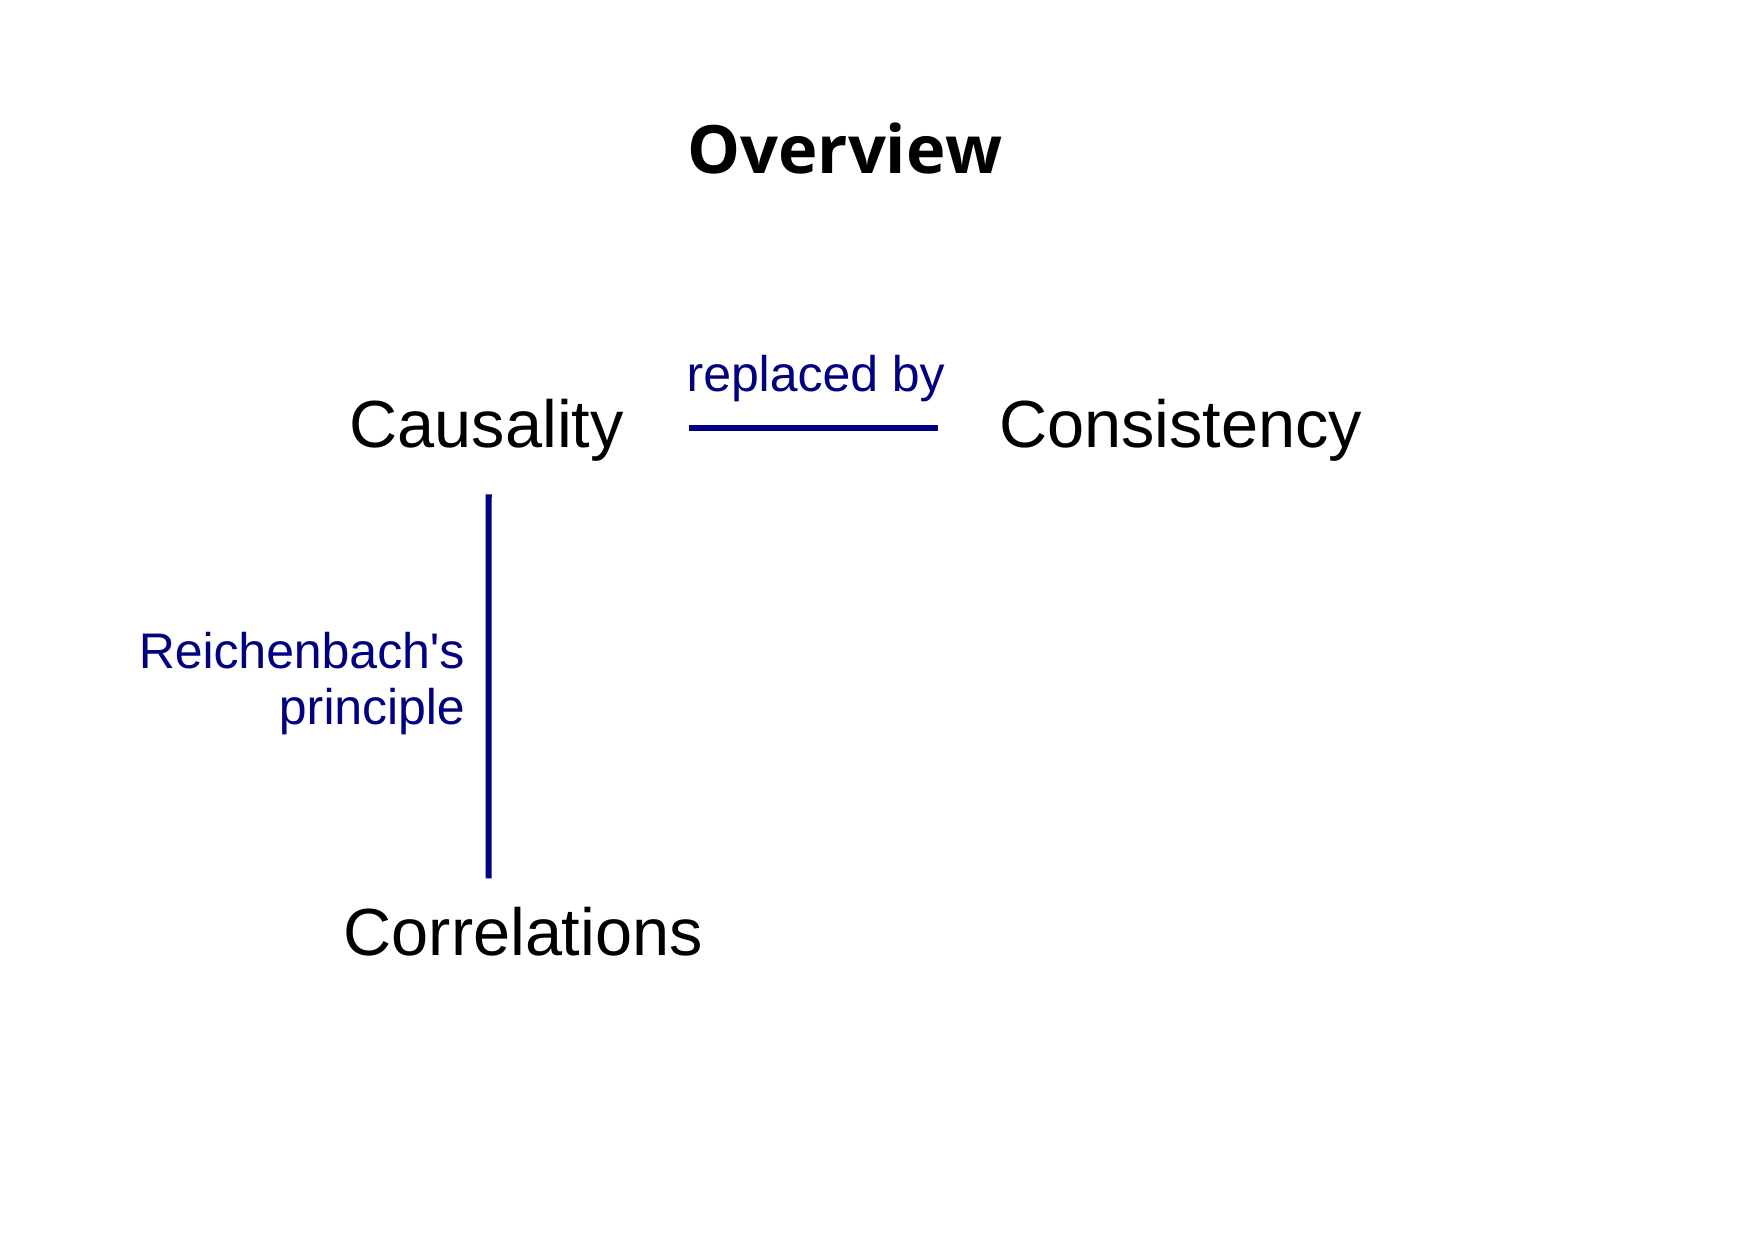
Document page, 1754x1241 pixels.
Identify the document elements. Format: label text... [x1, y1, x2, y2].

text_box Causality [334, 380, 671, 563]
text_box Consistency [1206, 380, 1519, 563]
text_box Reichenbach's principle [72, 616, 480, 836]
text_box Correlations [329, 888, 864, 1071]
text_box Overview [672, 95, 1286, 185]
text_box replaced by [671, 338, 1206, 615]
